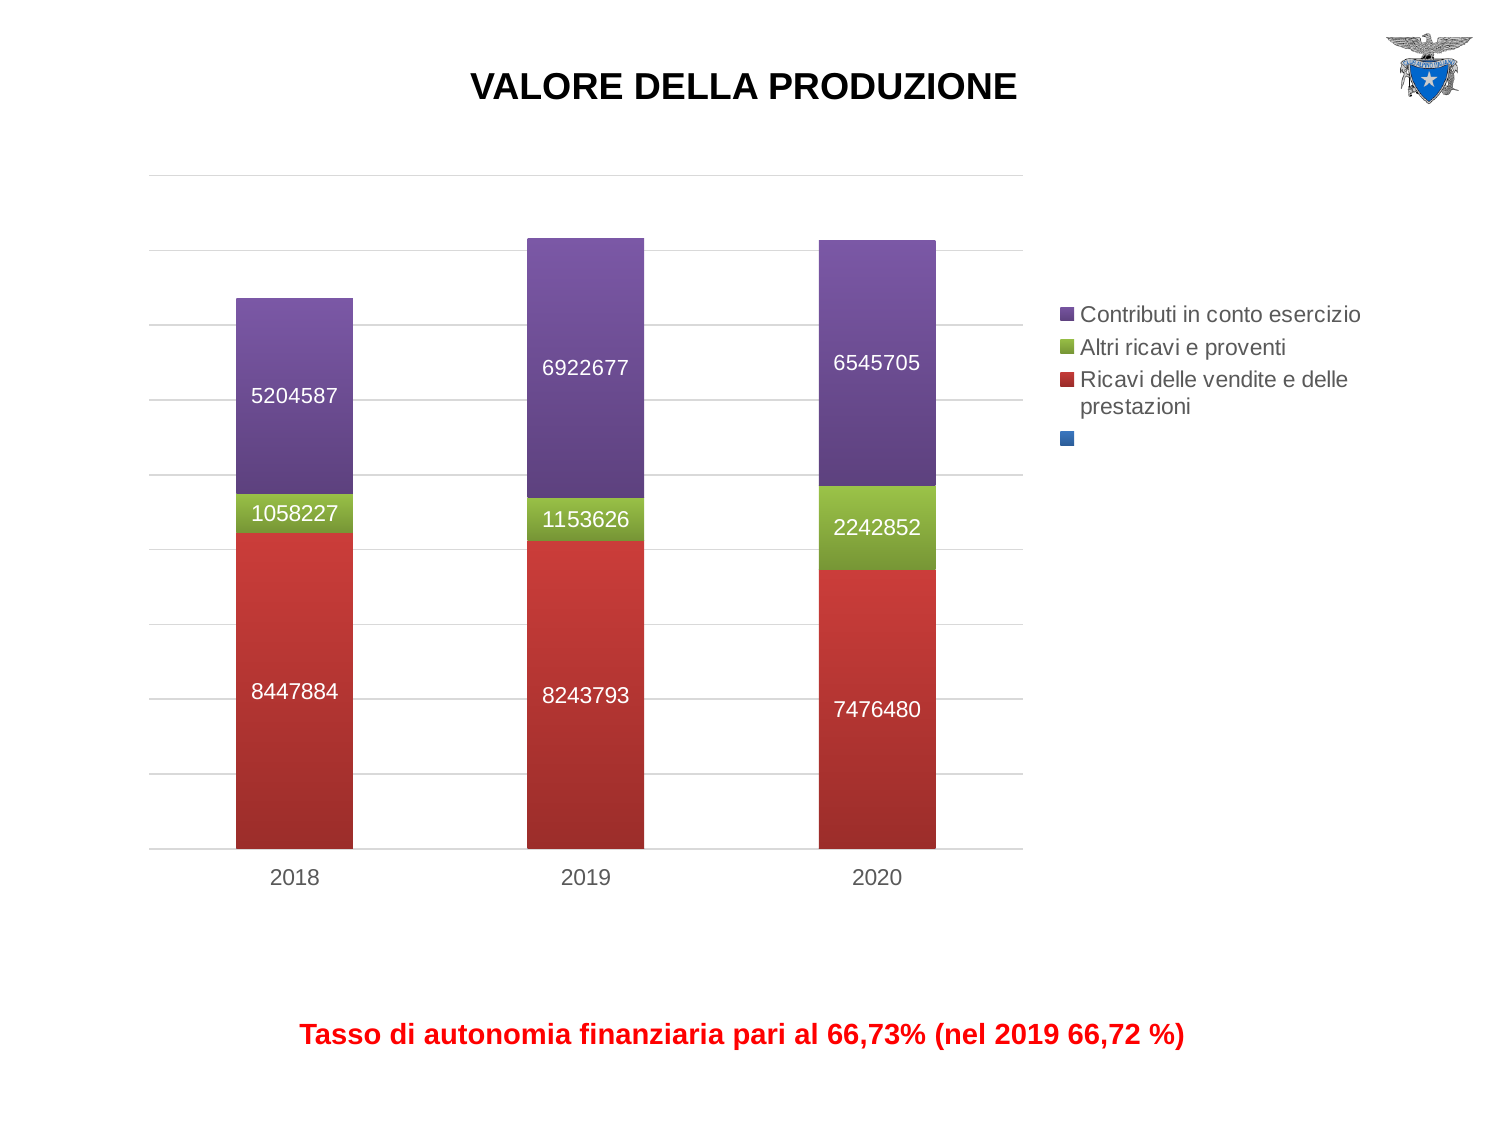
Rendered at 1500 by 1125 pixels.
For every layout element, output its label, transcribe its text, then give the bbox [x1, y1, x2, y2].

chart [123, 160, 1383, 906]
text_box Tasso di autonomia finanziaria pari al 66,73% (nel 2019 66,72 %) [101, 1008, 1393, 1058]
picture [1382, 29, 1477, 112]
text_box VALORE DELLA PRODUZIONE [254, 54, 1234, 104]
